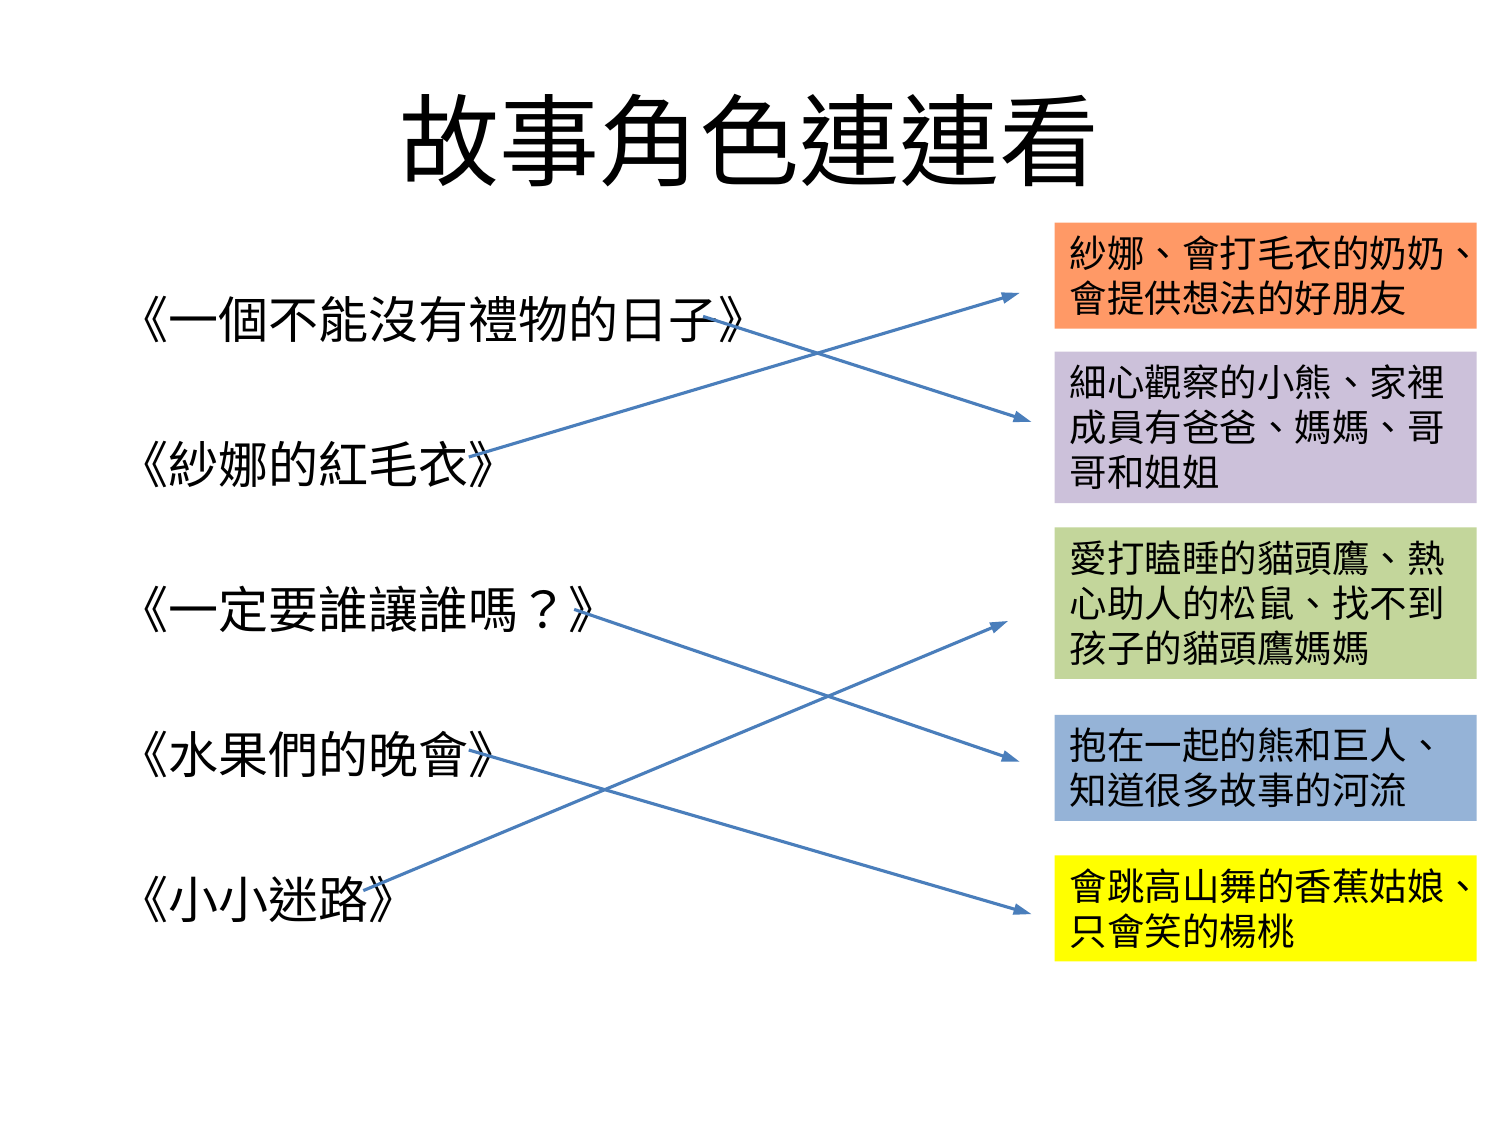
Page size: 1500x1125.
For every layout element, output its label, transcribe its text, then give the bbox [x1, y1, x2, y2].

text_box 愛打瞌睡的貓頭鷹、熱心助人的松鼠、找不到孩子的貓頭鷹媽媽 [1054, 527, 1477, 679]
text_box 會跳高山舞的香蕉姑娘、只會笑的楊桃 [1054, 855, 1477, 962]
title 故事角色連連看 [75, 45, 1426, 233]
text_box 紗娜、會打毛衣的奶奶、會提供想法的好朋友 [1054, 222, 1477, 329]
text_box 抱在一起的熊和巨人、知道很多故事的河流 [1054, 714, 1477, 821]
list 《一個不能沒有禮物的日子》 《紗娜的紅毛衣》 《一定要誰讓誰嗎？》 《水果們的晚會》 《小小迷路》 [46, 281, 833, 1050]
list 《一個不能沒有禮物的日子》 《紗娜的紅毛衣》 《一定要誰讓誰嗎？》 《水果們的晚會》 《小小迷路》 [612, 699, 833, 854]
text_box 細心觀察的小熊、家裡成員有爸爸、媽媽、哥哥和姐姐 [1054, 351, 1477, 504]
